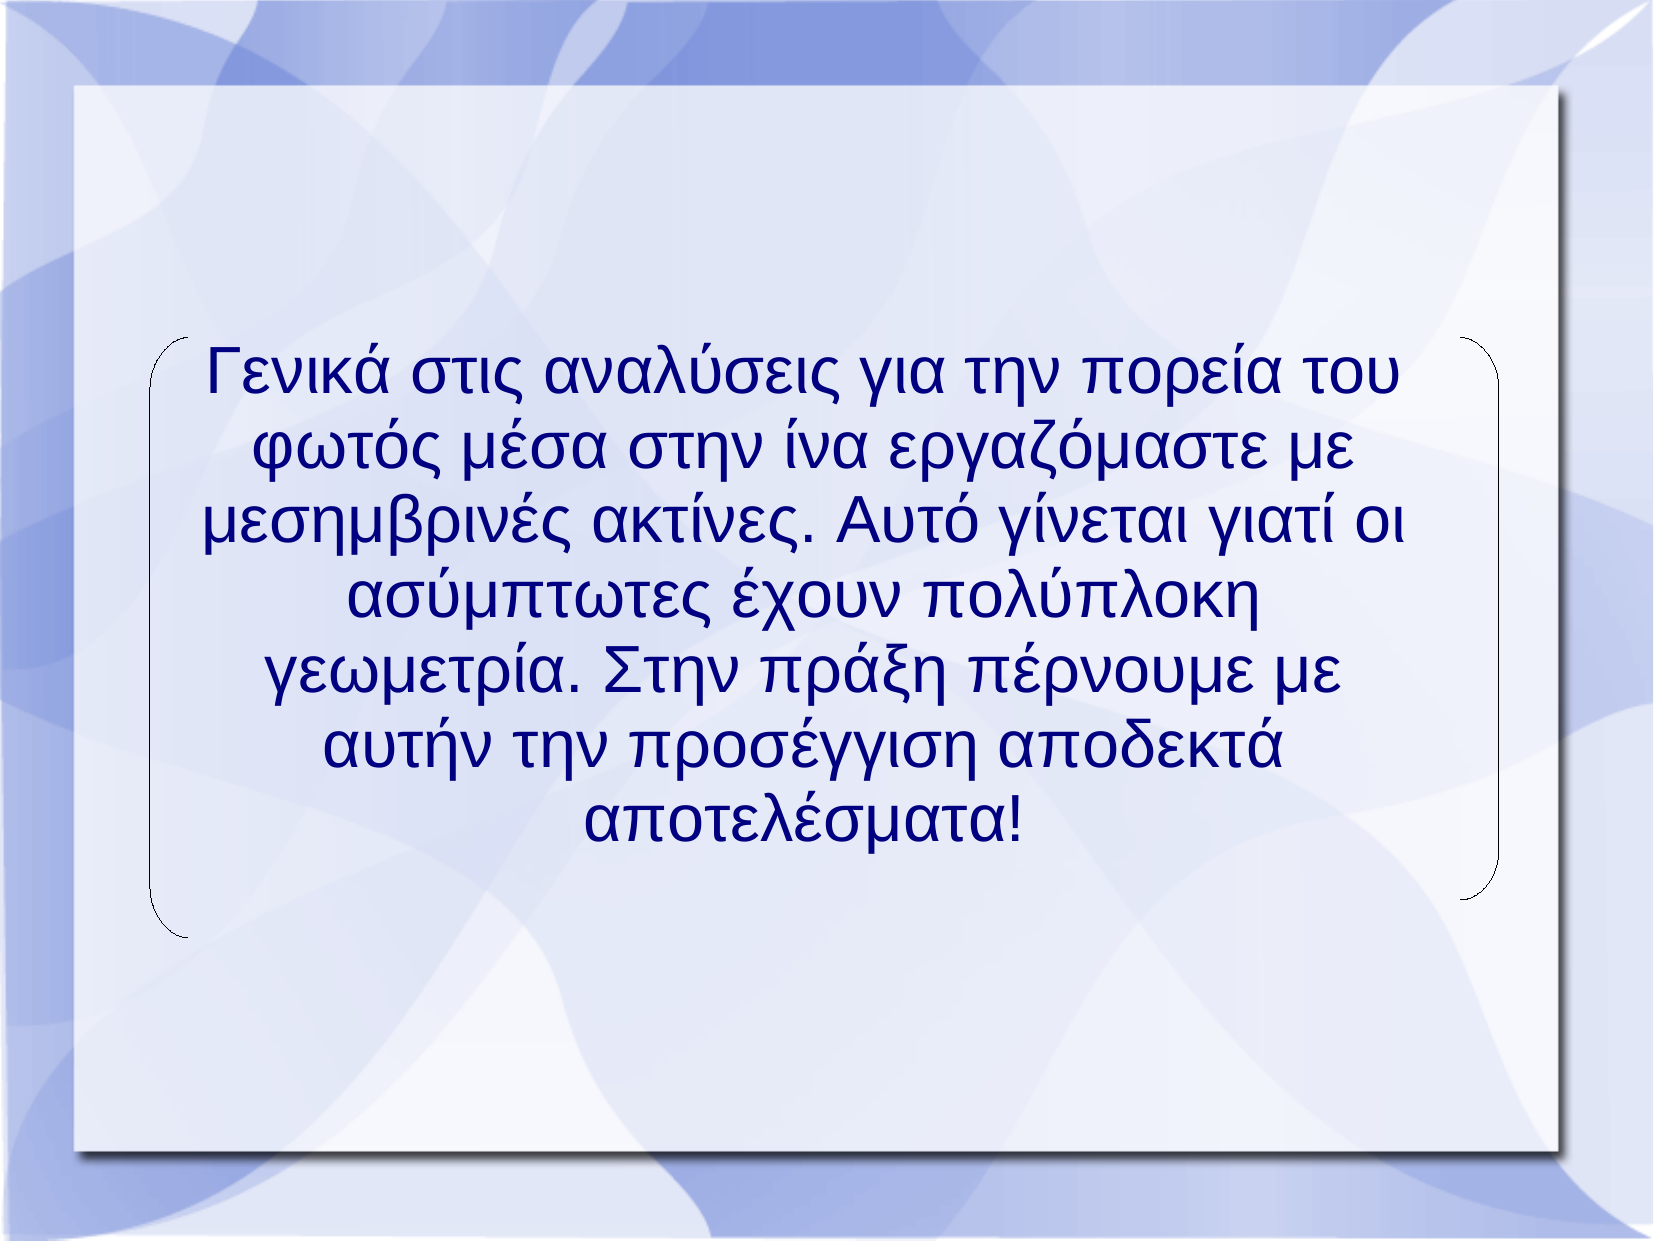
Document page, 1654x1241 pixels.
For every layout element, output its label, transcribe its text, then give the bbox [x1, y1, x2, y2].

list Γενικά στις αναλύσεις για την πορεία του φωτός μέσα στην ίνα εργαζόμαστε με μεσημβρινές ακτίνες. Αυτό γίνεται γιατί οι ασύμπτωτες έχουν πολύπλοκη γεωμετρία. Στην πράξη πέρνουμε με αυτήν την προσέγγιση αποδεκτά αποτελέσματα! [112, 332, 1426, 1088]
picture [0, 0, 1654, 1241]
